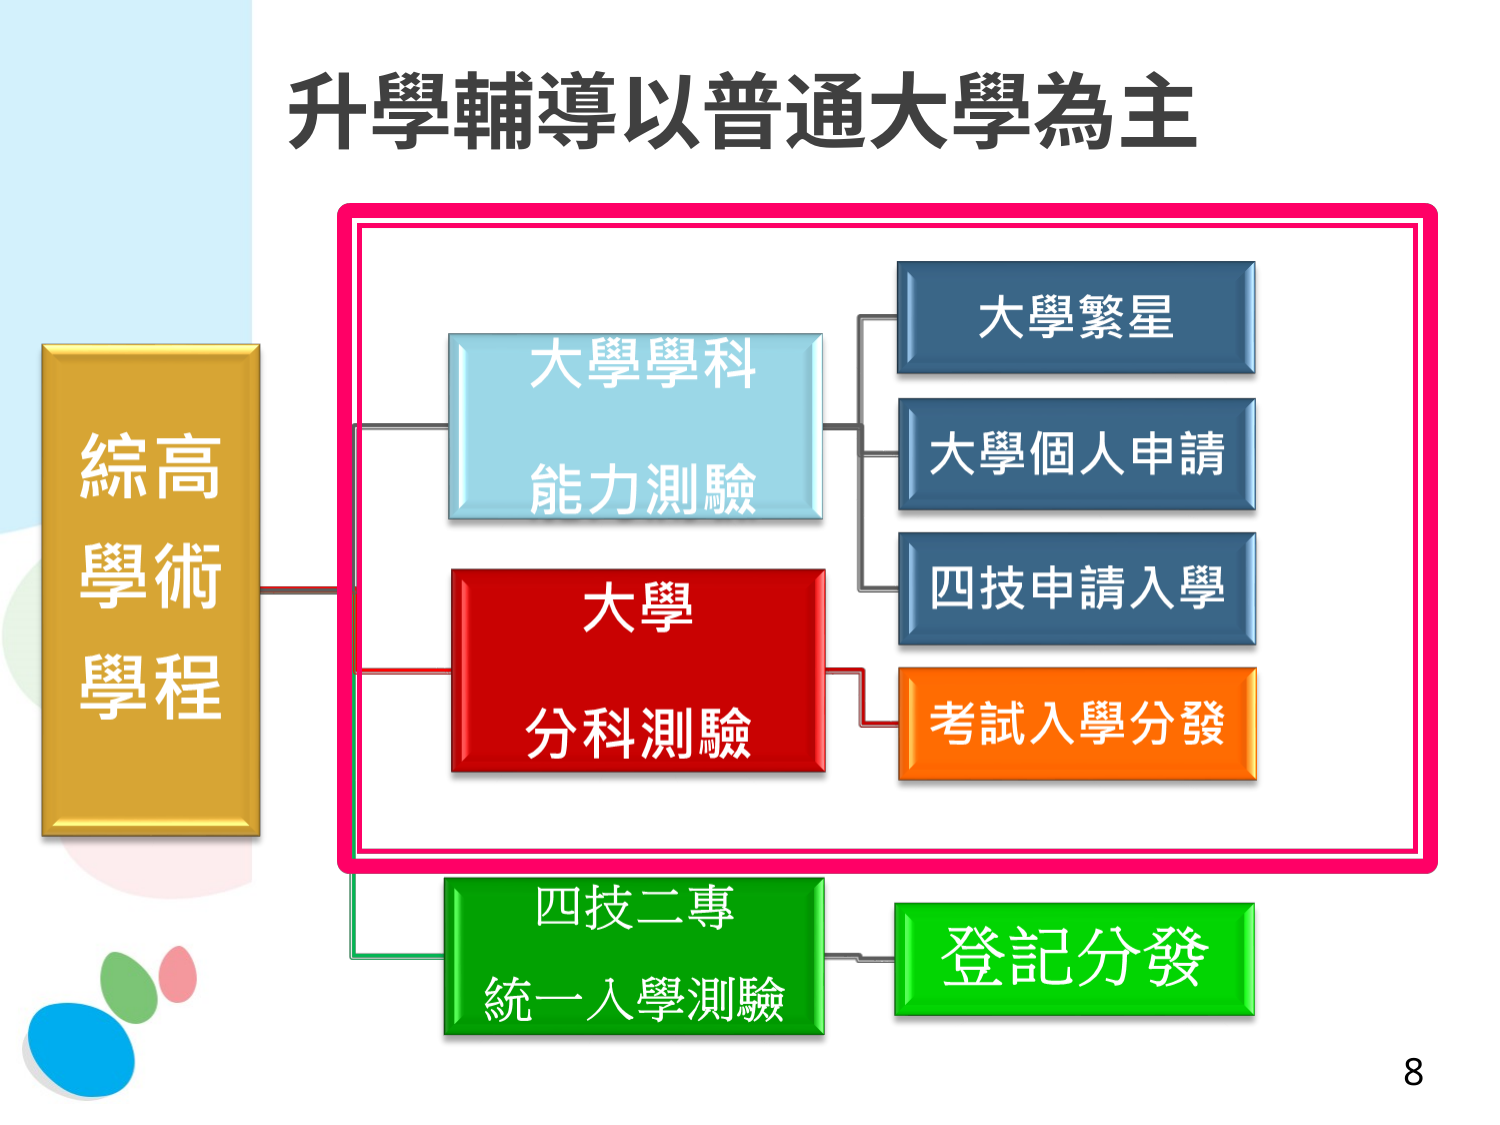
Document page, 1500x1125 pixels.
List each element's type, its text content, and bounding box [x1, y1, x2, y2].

picture [0, 0, 1438, 1104]
title 升學輔導以普通大學為主 [284, 56, 1205, 161]
text_box 8 [1396, 1055, 1451, 1102]
